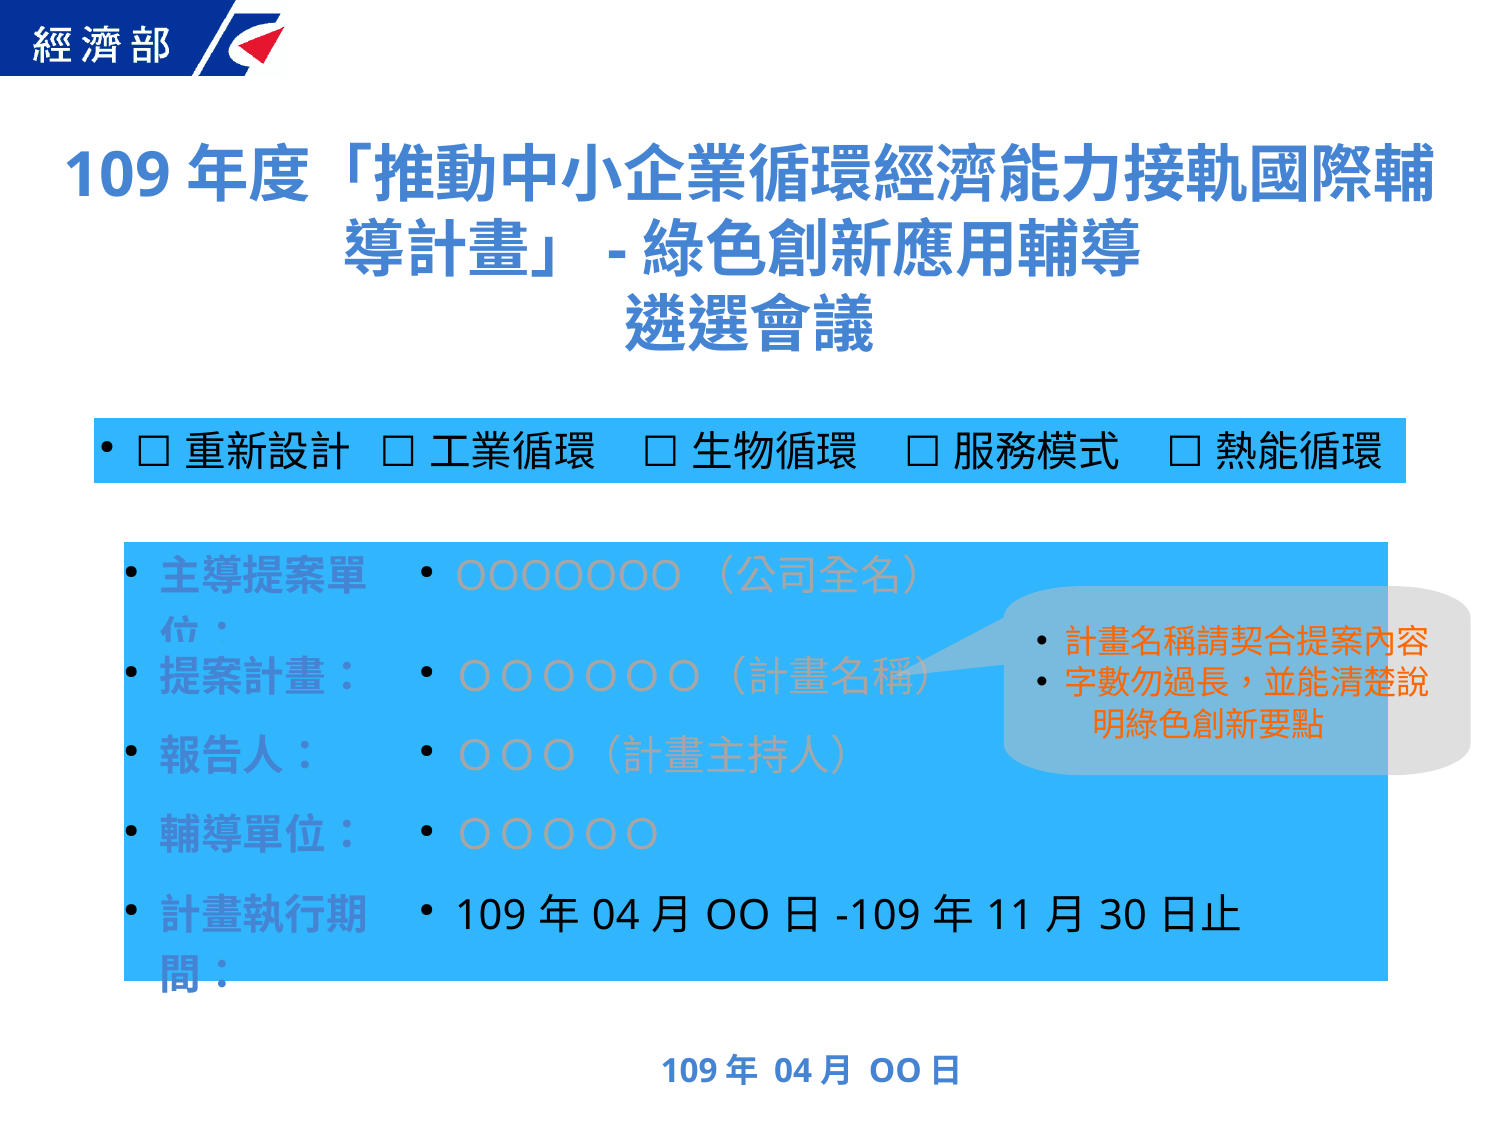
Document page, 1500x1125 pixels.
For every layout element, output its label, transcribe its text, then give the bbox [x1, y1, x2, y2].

table_cell 提案計畫： [124, 642, 419, 722]
table_cell 輔導單位： [124, 801, 419, 881]
table_cell ＯＯＯ（計畫主持人） [419, 722, 1388, 801]
table_cell ＯＯＯＯＯＯ（計畫名稱） [419, 642, 1003, 722]
table_cell ＯＯＯＯＯ [419, 801, 1388, 881]
table_cell 報告人： [124, 722, 419, 801]
text_box 計畫名稱請契合提案內容 字數勿過長，並能清楚說明綠色創新要點 [890, 586, 1471, 776]
table_header ☐熱能循環 [1143, 418, 1406, 483]
table_header ☐重新設計 [94, 418, 357, 483]
table_header 主導提案單位： [124, 542, 419, 642]
table_cell 109年04月OO日-109年11月30日止 [419, 881, 1388, 981]
text_box 109年 04月 OO日 [409, 1026, 1215, 1106]
table_cell 計畫執行期間： [124, 881, 419, 981]
table_header ☐生物循環 [619, 418, 881, 483]
text_box [18, 0, 1500, 1123]
table_header ☐服務模式 [881, 418, 1143, 483]
table_header OOOOOOO（公司全名） [419, 542, 1388, 642]
table_header ☐工業循環 [357, 418, 619, 483]
text_box 109年度「推動中小企業循環經濟能力接軌國際輔導計畫」-綠色創新應用輔導 遴選會議 [41, 126, 1459, 366]
